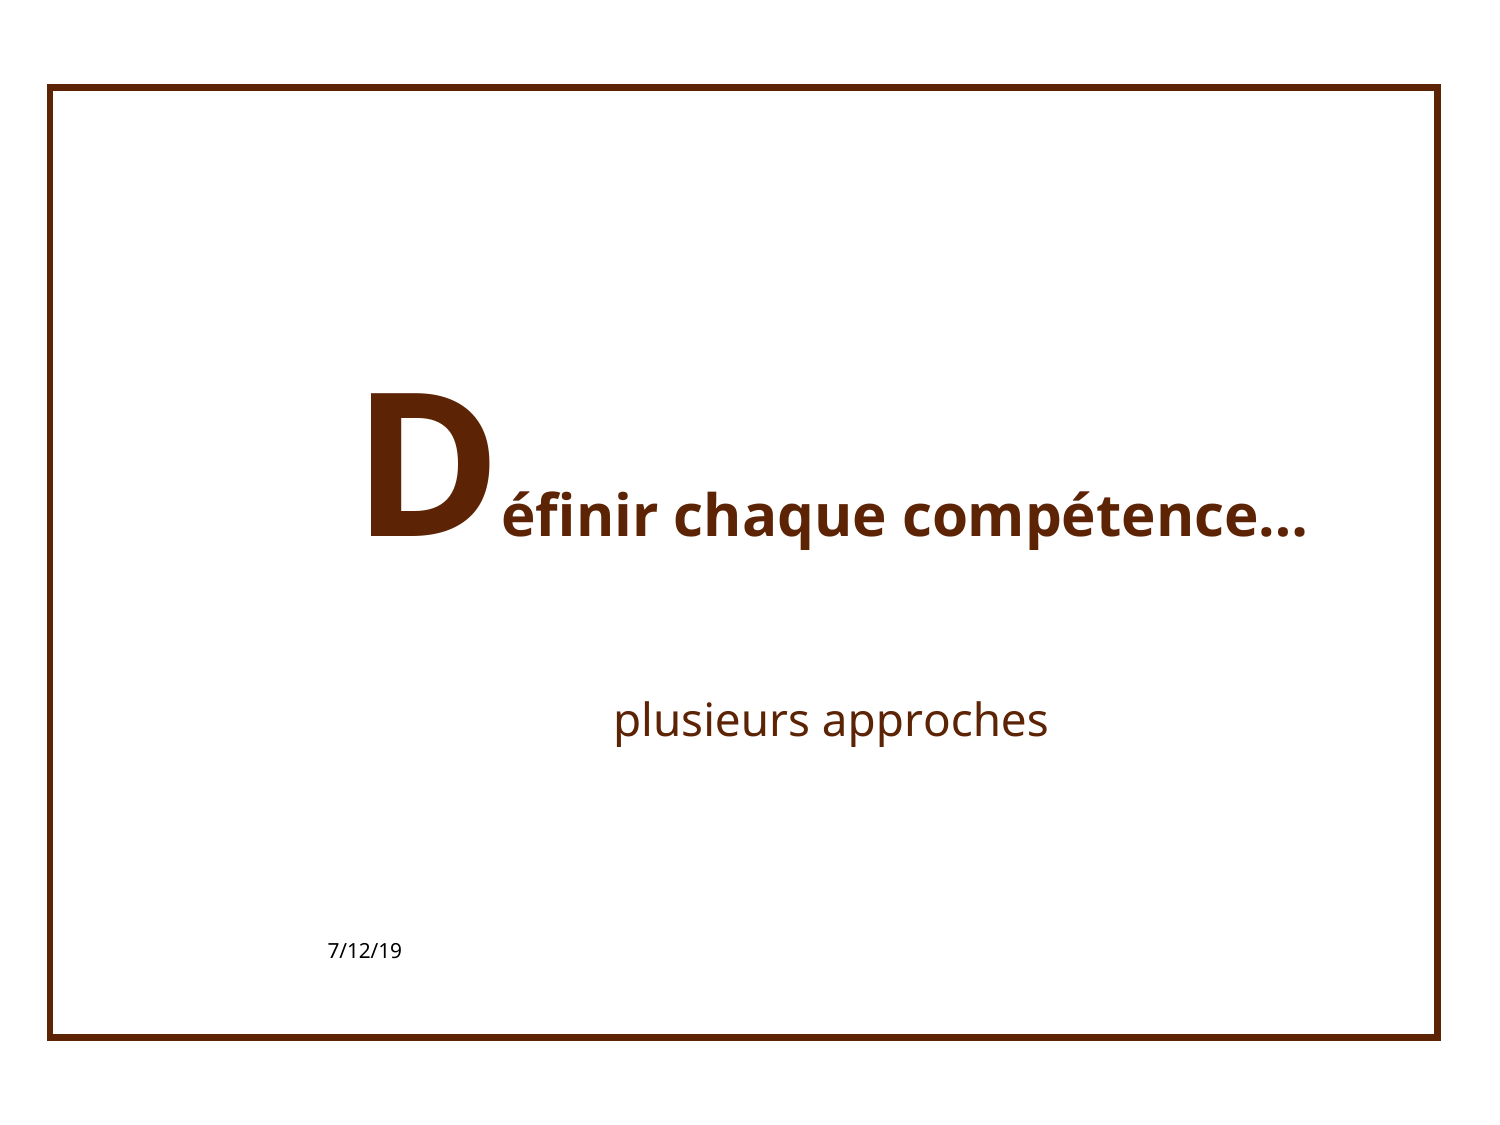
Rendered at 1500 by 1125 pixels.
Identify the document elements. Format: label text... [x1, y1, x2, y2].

title Définir chaque compétence… [312, 137, 1351, 776]
text_box 7/12/19 [312, 928, 574, 1000]
list plusieurs approches [389, 683, 1273, 755]
